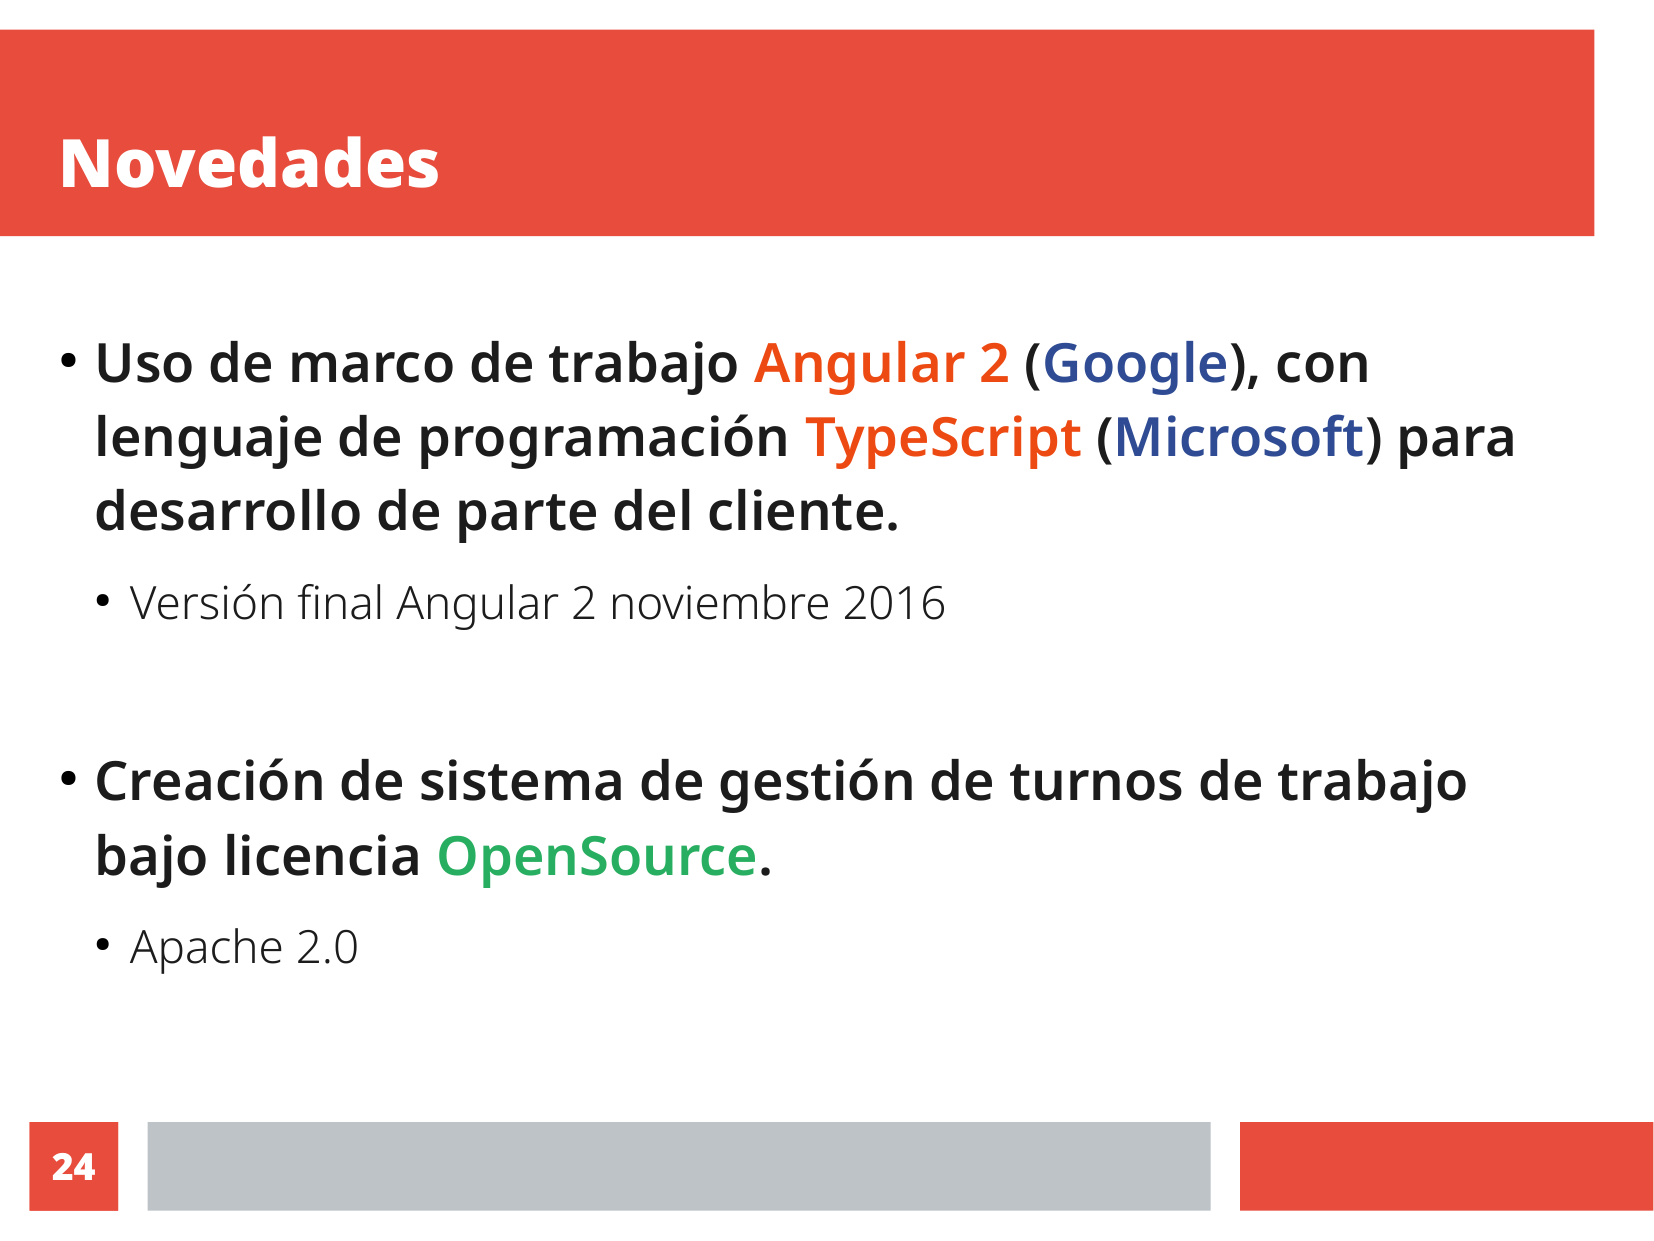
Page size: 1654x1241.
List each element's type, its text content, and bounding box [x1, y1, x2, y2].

title Novedades [59, 59, 1595, 207]
list Uso de marco de trabajo Angular 2 (Google), con lenguaje de programación TypeScript (Microsoft) para desarrollo de parte del cliente. Versión final Angular 2 noviembre 2016 Creación de sistema de gestión de turnos de trabajo bajo licencia OpenSource. Apache 2.0 [59, 324, 1565, 1093]
